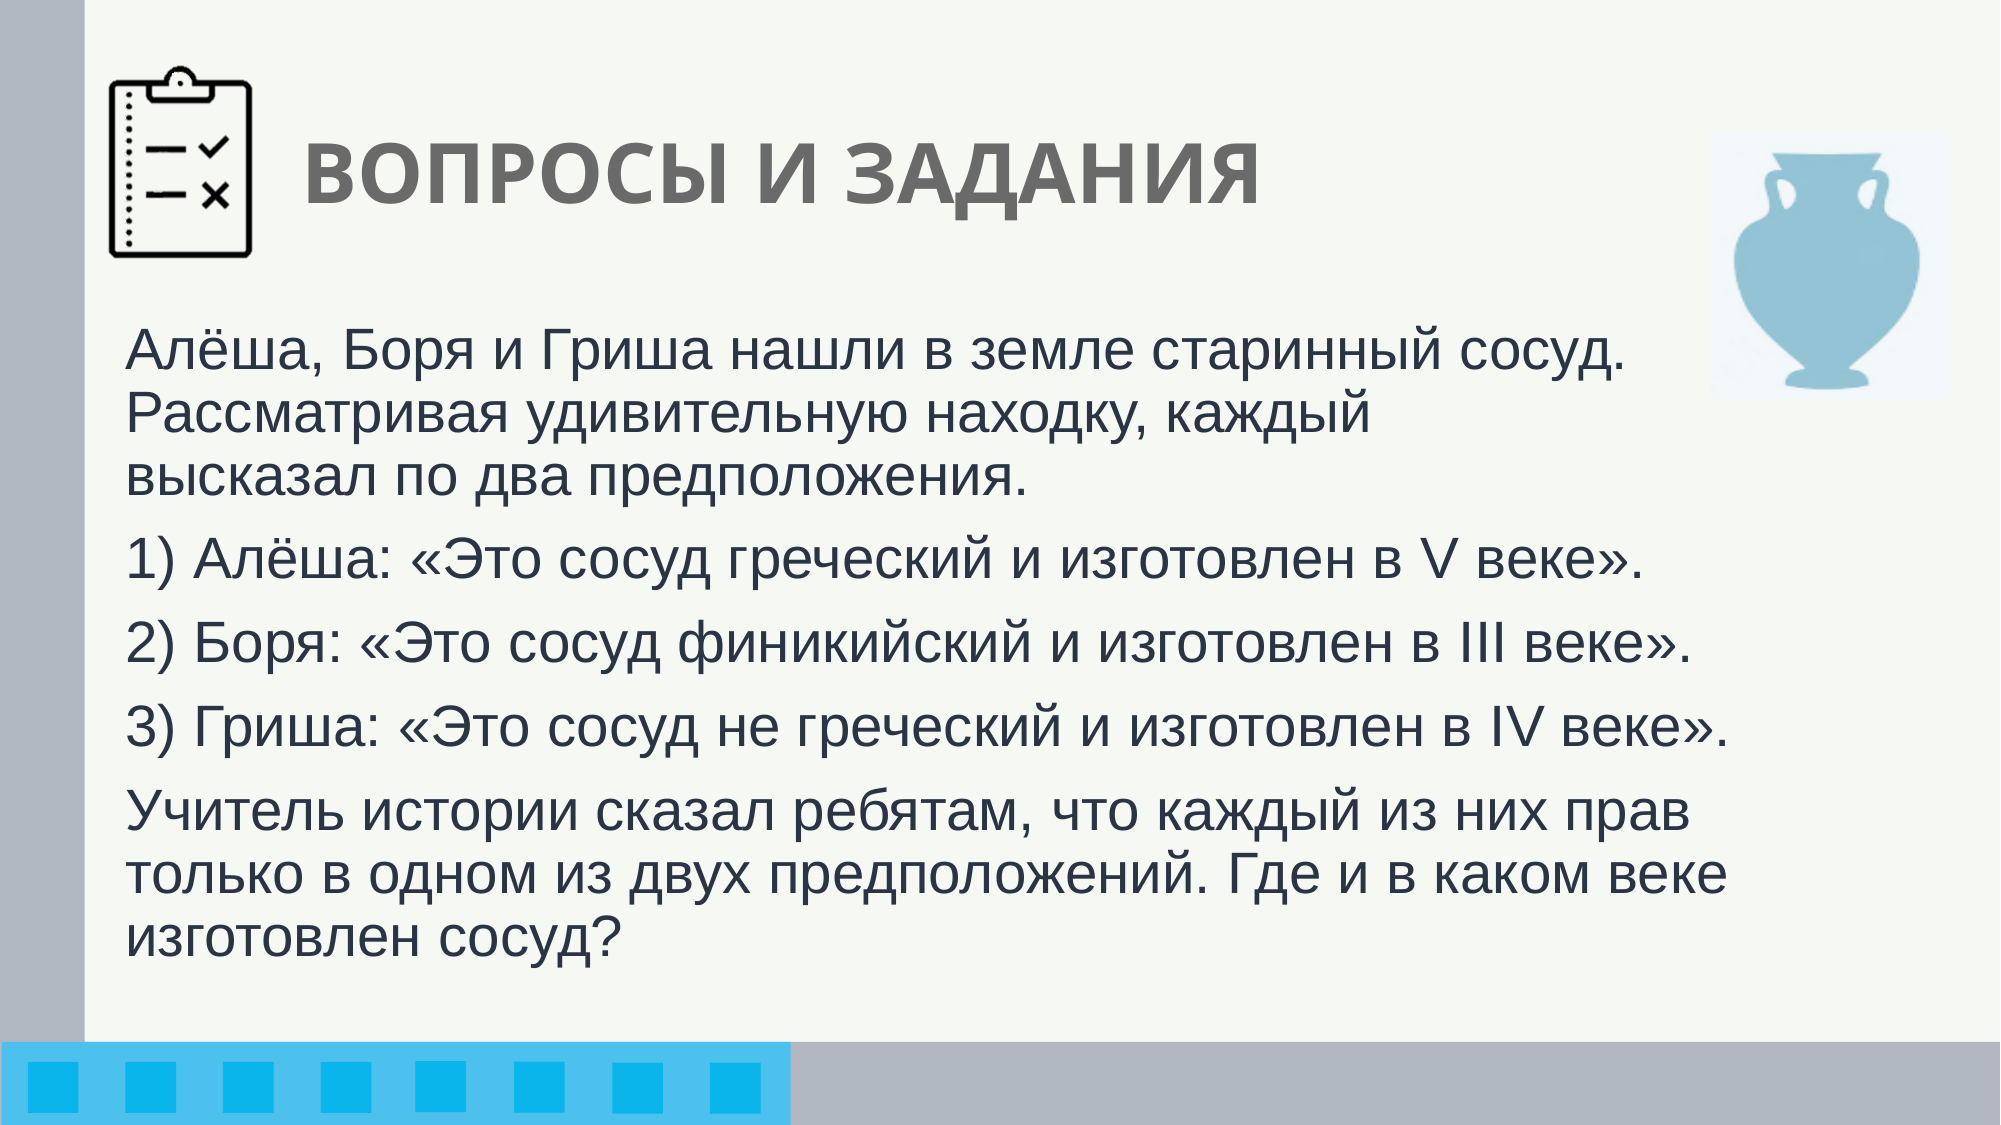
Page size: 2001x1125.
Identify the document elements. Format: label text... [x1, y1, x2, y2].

picture [1710, 131, 1949, 399]
title ВОПРОСЫ И ЗАДАНИЯ [285, 67, 1892, 286]
list Алёша, Боря и Гриша нашли в земле старинный сосуд. Рассматривая удивительную находку, каждый высказал по два предположения. 1) Алёша: «Это сосуд греческий и изготовлен в V веке». 2) Боря: «Это сосуд финикийский и изготовлен в III веке». 3) Гриша: «Это сосуд не греческий и изготовлен в IV веке». Учитель истории сказал ребятам, что каждый из них прав только в одном из двух предположений. Где и в каком веке изготовлен сосуд? [110, 311, 1892, 1058]
picture [85, 54, 286, 286]
